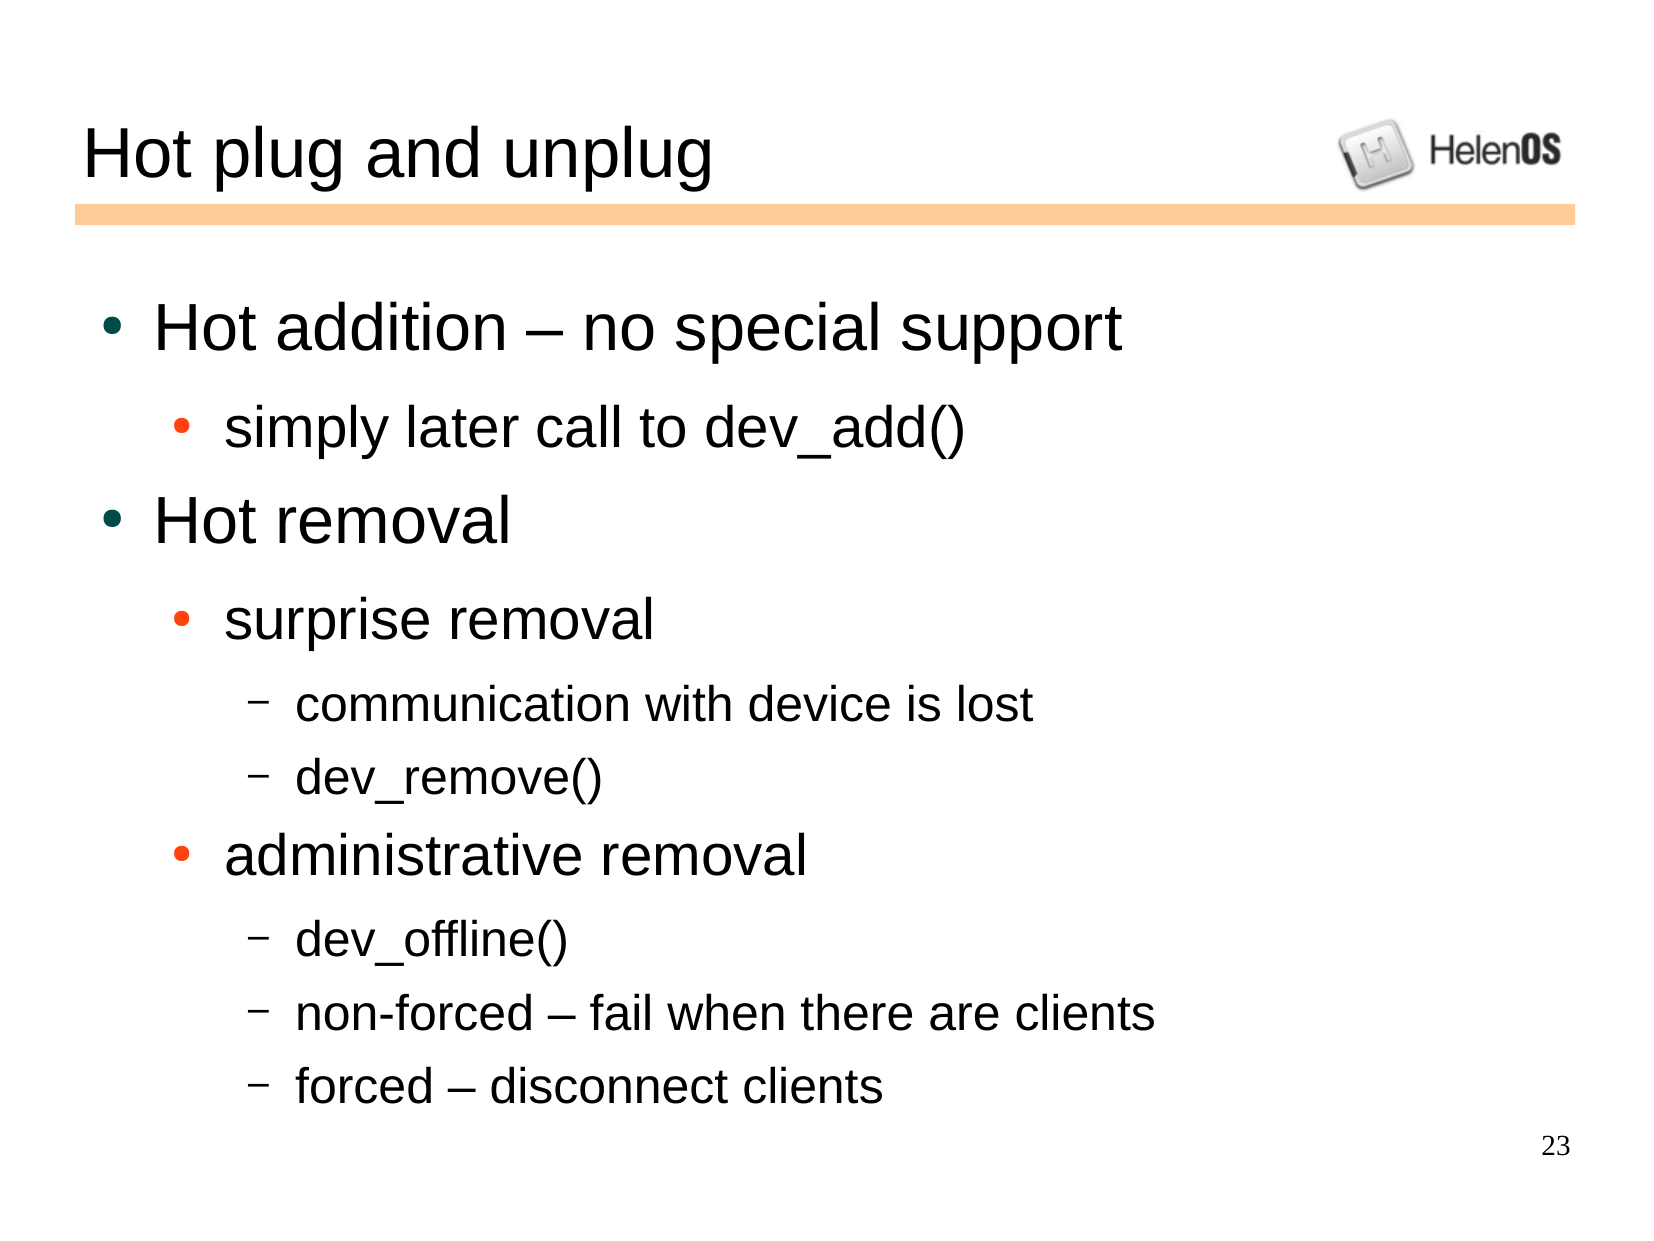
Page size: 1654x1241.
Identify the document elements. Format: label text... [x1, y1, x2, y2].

list Hot addition – no special support simply later call to dev_add() Hot removal surprise removal communication with device is lost dev_remove() administrative removal dev_offline() non-forced – fail when there are clients forced – disconnect clients [82, 290, 1571, 1115]
title Hot plug and unplug [82, 49, 1571, 257]
